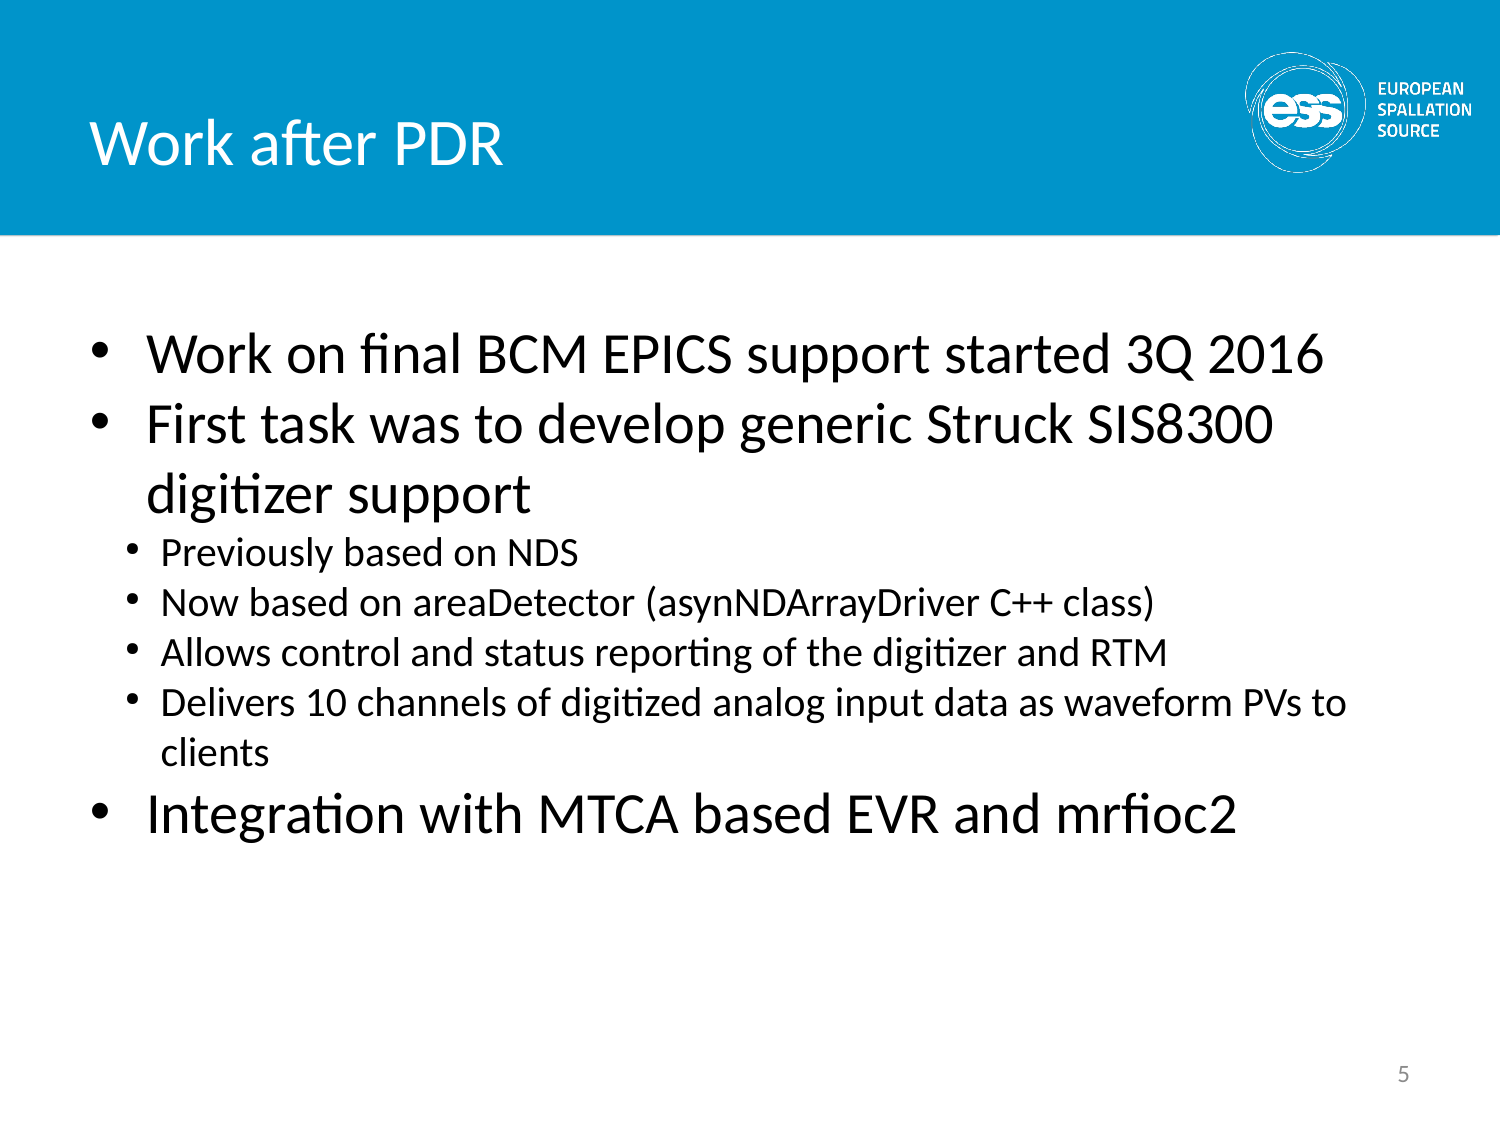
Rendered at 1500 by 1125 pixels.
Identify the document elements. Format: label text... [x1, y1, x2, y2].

picture [1432, 125, 1438, 136]
picture [1423, 83, 1430, 94]
picture [1379, 83, 1385, 94]
picture [1409, 104, 1415, 115]
picture [1418, 104, 1423, 115]
picture [1389, 104, 1393, 115]
picture [1398, 109, 1406, 115]
picture [1454, 83, 1458, 94]
text_box Work on final BCM EPICS support started 3Q 2016 First task was to develop generic Struck SIS8300 digitizer support Previously based on NDS Now based on areaDetector (asynNDArrayDriver C++ class) Allows control and status reporting of the digitizer and RTM Delivers 10 channels of digitized analog input data as waveform PVs to clients Integration with MTCA based EVR and mrfioc2 [74, 262, 1425, 1005]
picture [1400, 83, 1407, 94]
picture [1264, 94, 1342, 127]
text_box Work after PDR [75, 45, 1246, 233]
picture [1443, 86, 1450, 93]
text_box <number> [1074, 1042, 1425, 1103]
picture [1422, 125, 1428, 134]
picture [1436, 104, 1444, 115]
